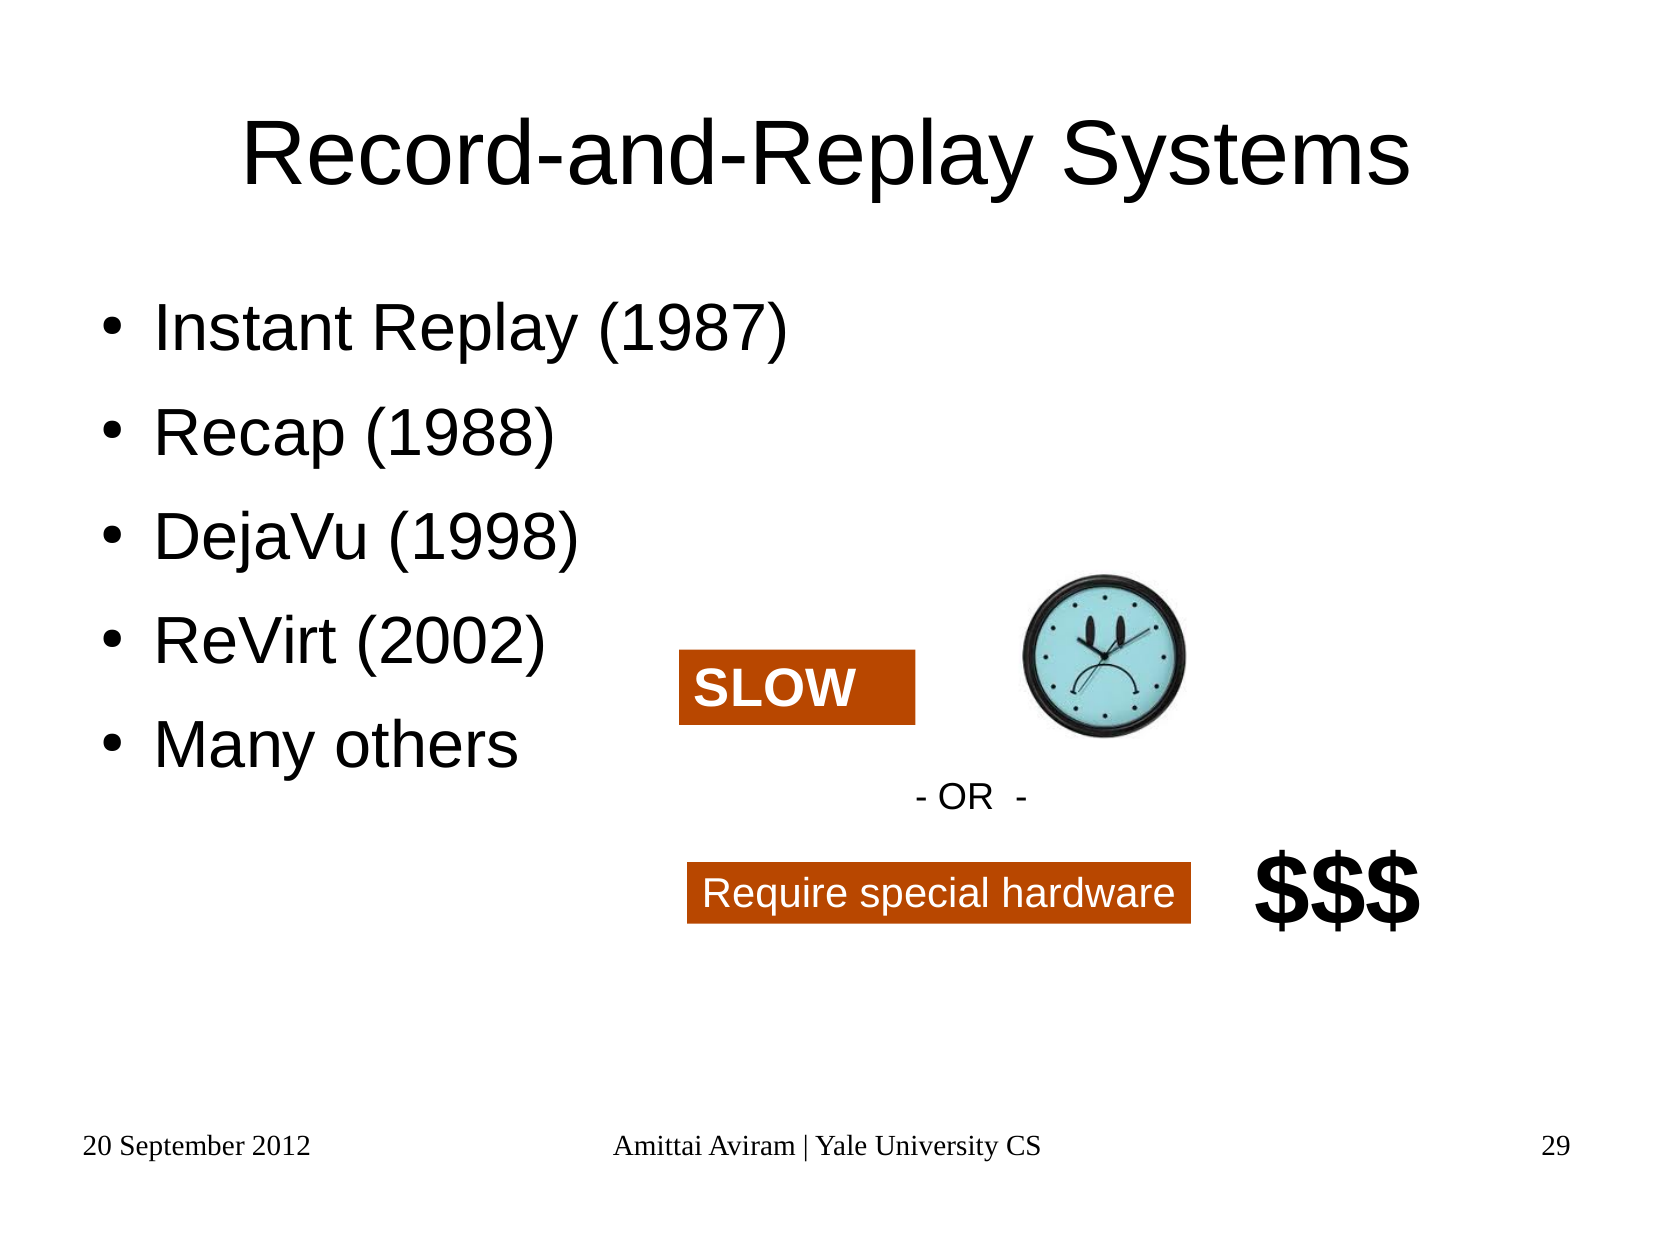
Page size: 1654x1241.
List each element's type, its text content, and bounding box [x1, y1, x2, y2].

text_box SLOW [679, 649, 916, 725]
text_box $$$ [1240, 826, 1477, 954]
text_box Require special hardware [688, 862, 1190, 924]
picture [1000, 552, 1210, 762]
list Instant Replay (1987) Recap (1988) DejaVu (1998) ReVirt (2002) Many others [82, 290, 1571, 1109]
text_box - OR - [900, 767, 1043, 825]
title Record-and-Replay Systems [82, 49, 1571, 257]
